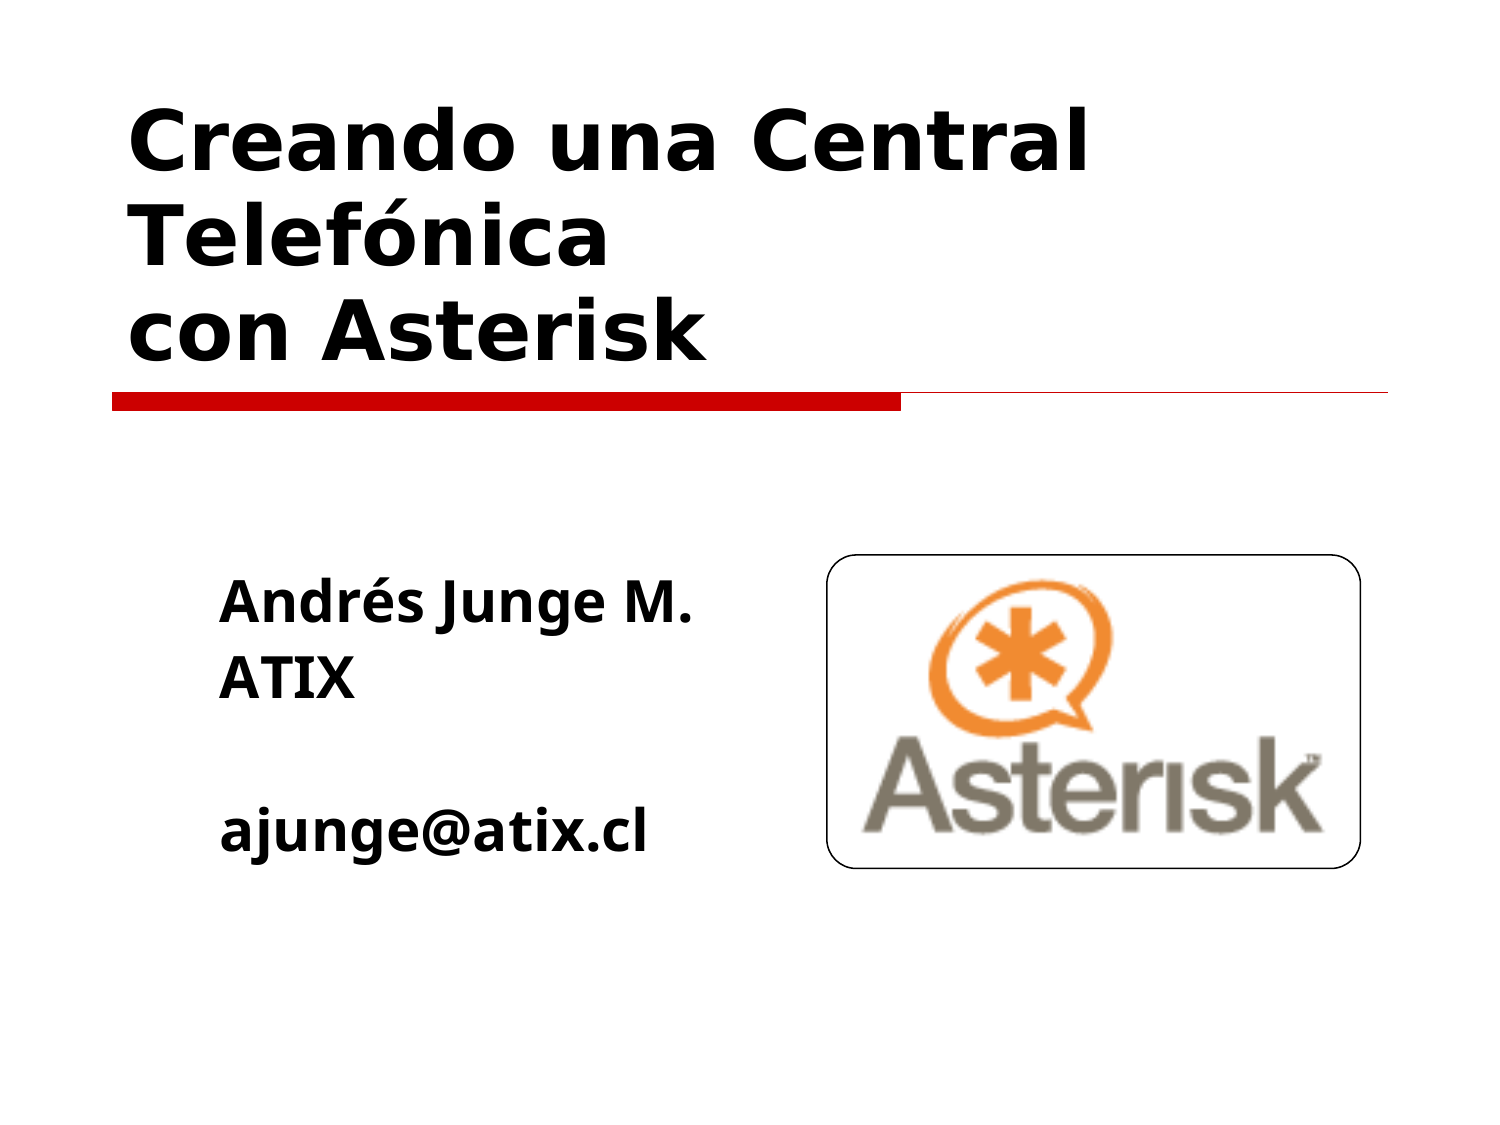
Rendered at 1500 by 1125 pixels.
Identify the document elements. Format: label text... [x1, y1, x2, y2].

picture [839, 568, 1349, 848]
title Creando una Central Telefónica con Asterisk [112, 84, 1388, 388]
subtitle Andrés Junge M. ATIX ajunge@atix.cl [127, 562, 775, 918]
text_box [826, 554, 1361, 869]
